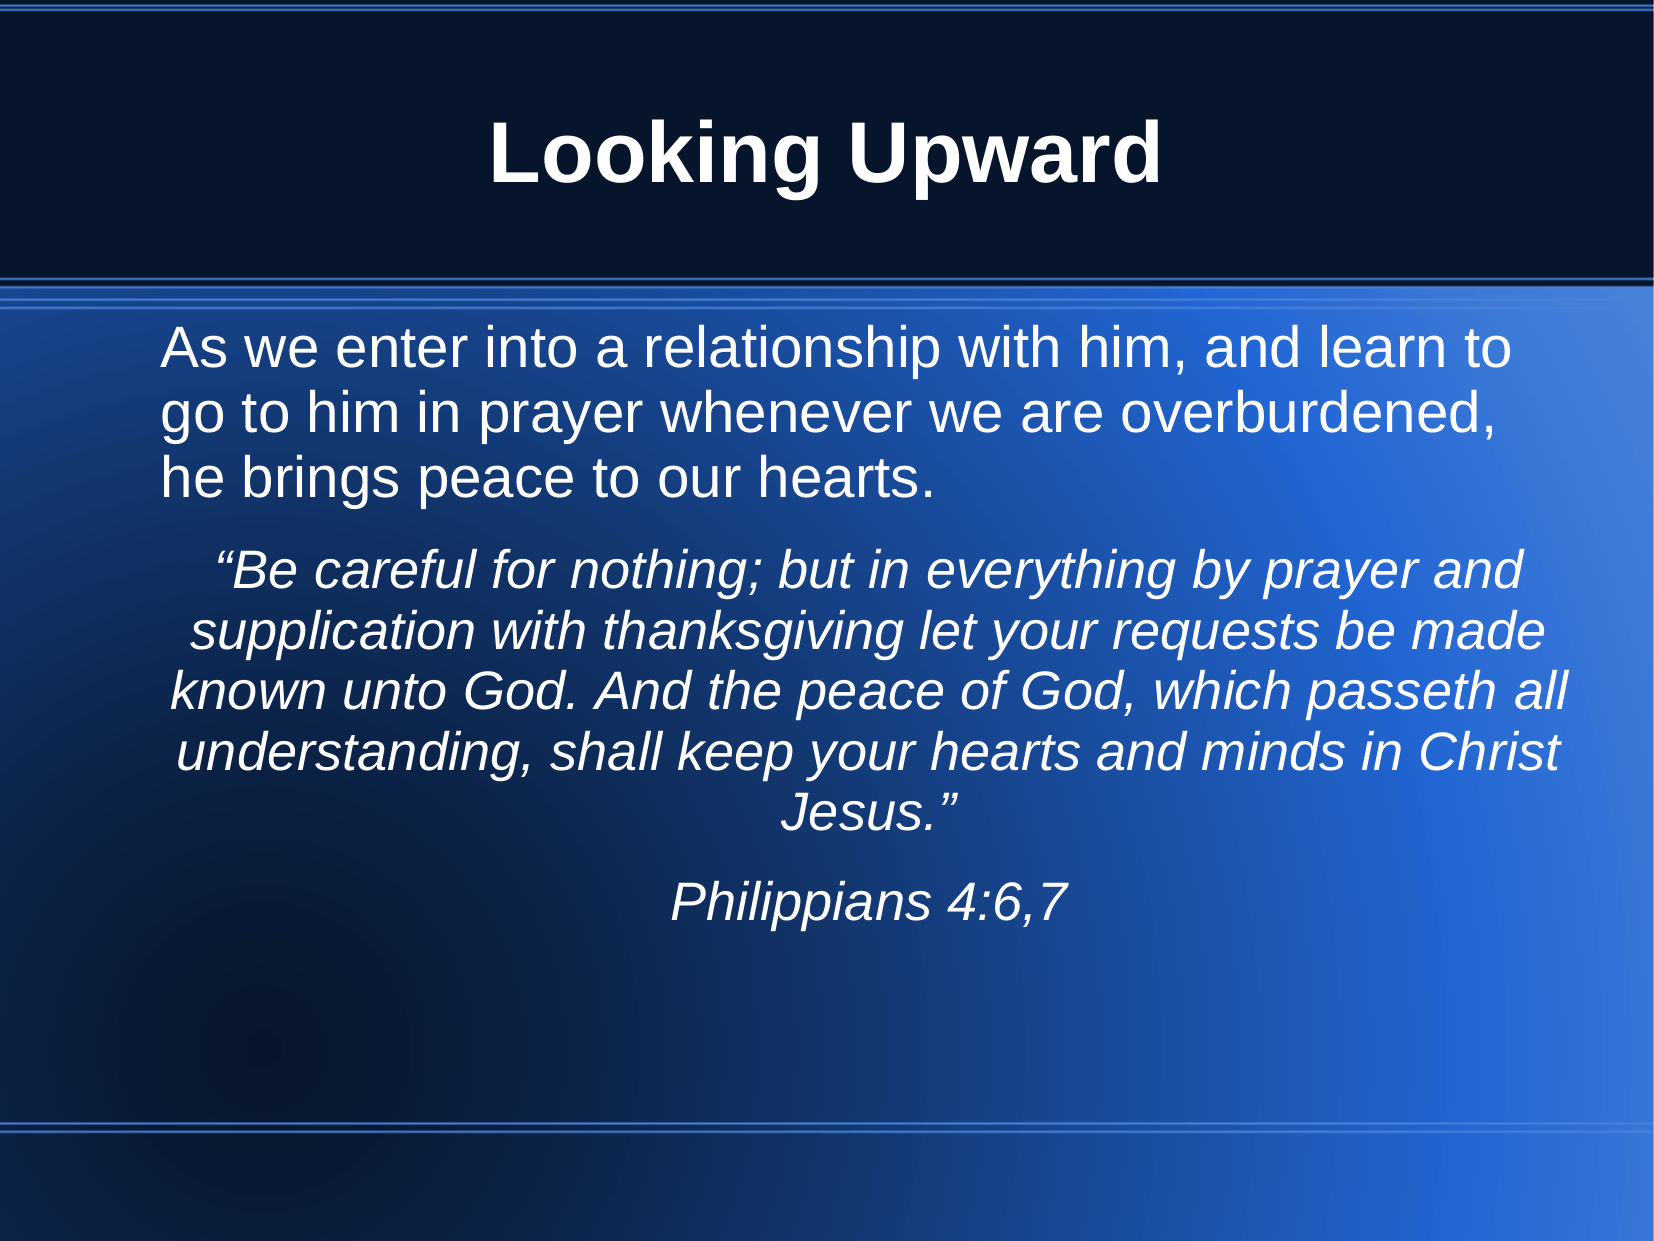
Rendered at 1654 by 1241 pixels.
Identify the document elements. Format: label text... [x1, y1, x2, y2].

picture [0, 0, 1654, 1241]
list As we enter into a relationship with him, and learn to go to him in prayer whenever we are overburdened, he brings peace to our hearts. “Be careful for nothing; but in everything by prayer and supplication with thanksgiving let your requests be made known unto God. And the peace of God, which passeth all understanding, shall keep your hearts and minds in Christ Jesus.” Philippians 4:6,7 [90, 315, 1579, 1114]
title Looking Upward [82, 49, 1571, 257]
